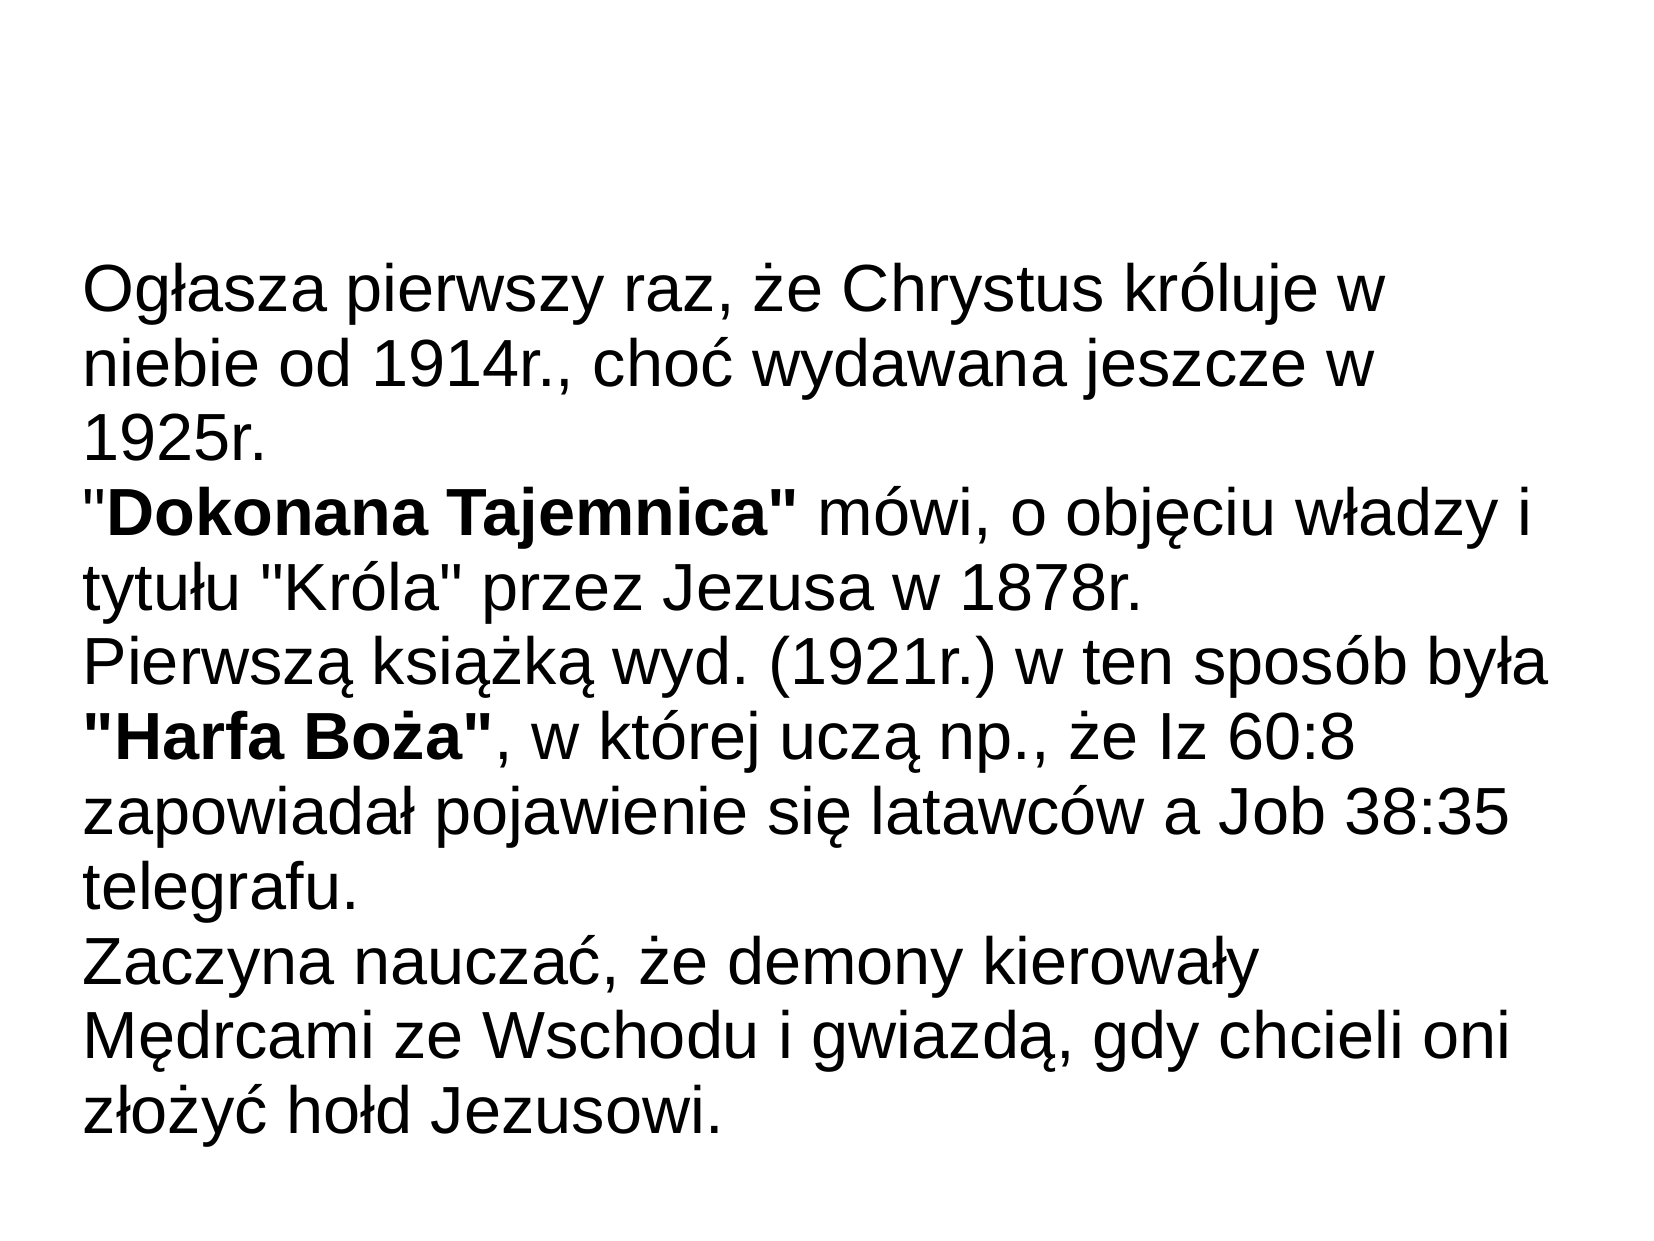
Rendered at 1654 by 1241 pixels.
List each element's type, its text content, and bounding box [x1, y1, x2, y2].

subtitle Ogłasza pierwszy raz, że Chrystus króluje w niebie od 1914r., choć wydawana jeszcze w 1925r. "Dokonana Tajemnica" mówi, o objęciu władzy i tytułu "Króla" przez Jezusa w 1878r. Pierwszą książką wyd. (1921r.) w ten sposób była "Harfa Boża", w której uczą np., że Iz 60:8 zapowiadał pojawienie się latawców a Job 38:35 telegrafu. Zaczyna nauczać, że demony kierowały Mędrcami ze Wschodu i gwiazdą, gdy chcieli oni złożyć hołd Jezusowi. [82, 250, 1571, 1148]
